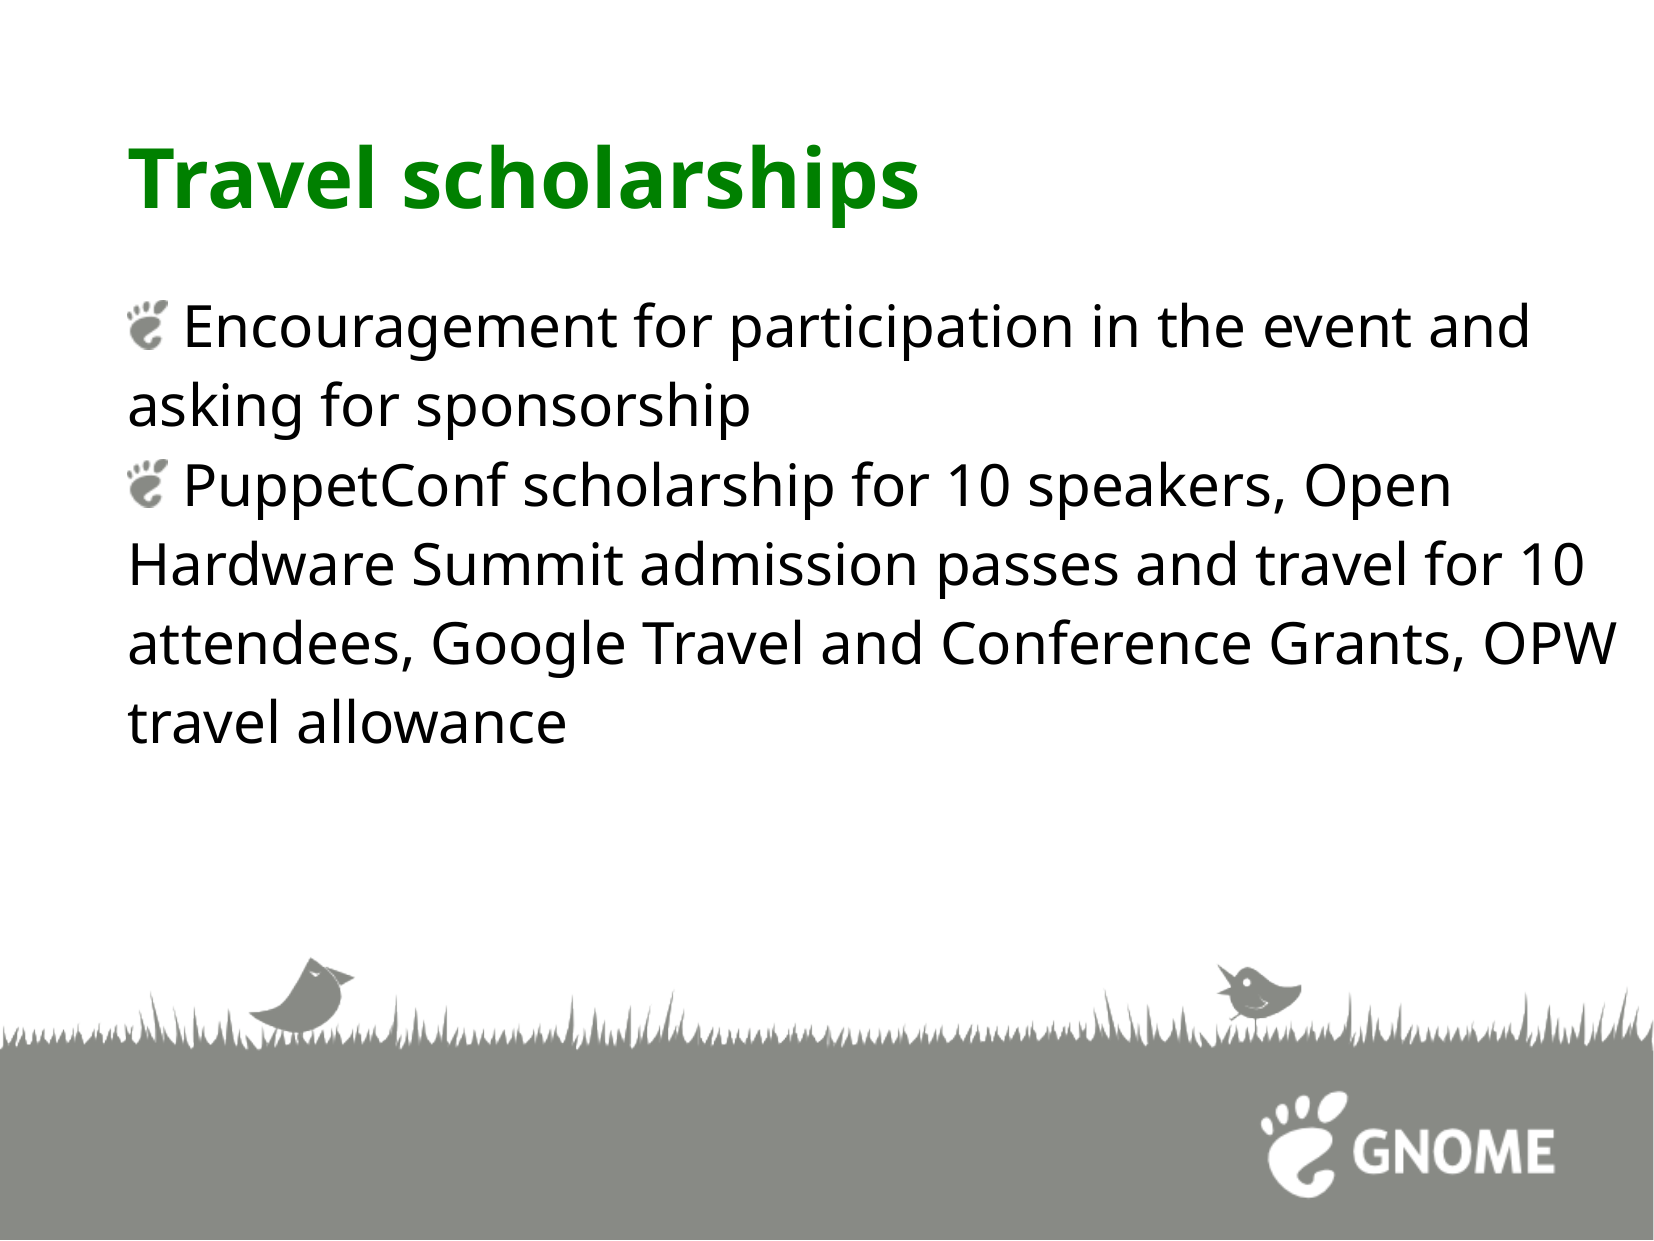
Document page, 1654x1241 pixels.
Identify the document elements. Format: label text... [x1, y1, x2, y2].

picture [0, 0, 1654, 1241]
text_box Encouragement for participation in the event and asking for sponsorship PuppetConf scholarship for 10 speakers, Open Hardware Summit admission passes and travel for 10 attendees, Google Travel and Conference Grants, OPW travel allowance [112, 277, 1654, 764]
text_box Travel scholarships [112, 112, 1654, 239]
